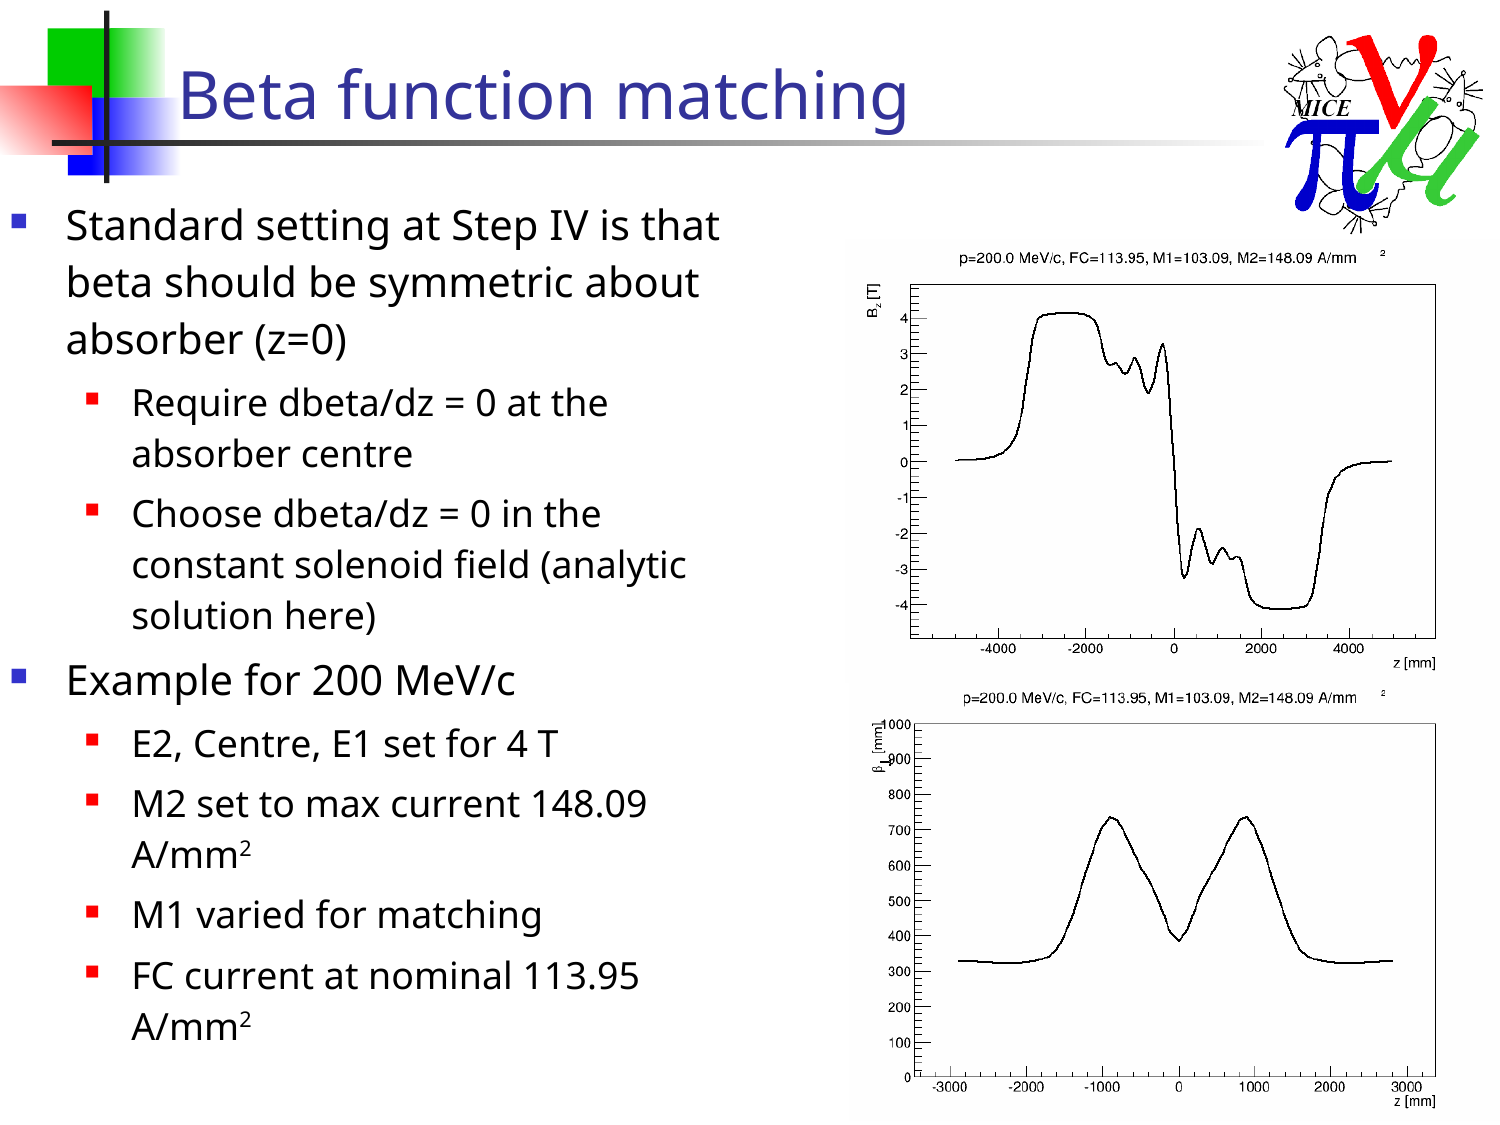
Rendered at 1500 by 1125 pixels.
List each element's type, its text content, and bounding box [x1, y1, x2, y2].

picture [845, 5, 1500, 1121]
list Standard setting at Step IV is that beta should be symmetric about absorber (z=0) Require dbeta/dz = 0 at the absorber centre Choose dbeta/dz = 0 in the constant solenoid field (analytic solution here) Example for 200 MeV/c E2, Centre, E1 set for 4 T M2 set to max current 148.09 A/mm2 M1 varied for matching FC current at nominal 113.95 A/mm2 [0, 188, 765, 943]
title Beta function matching [162, 0, 1441, 188]
